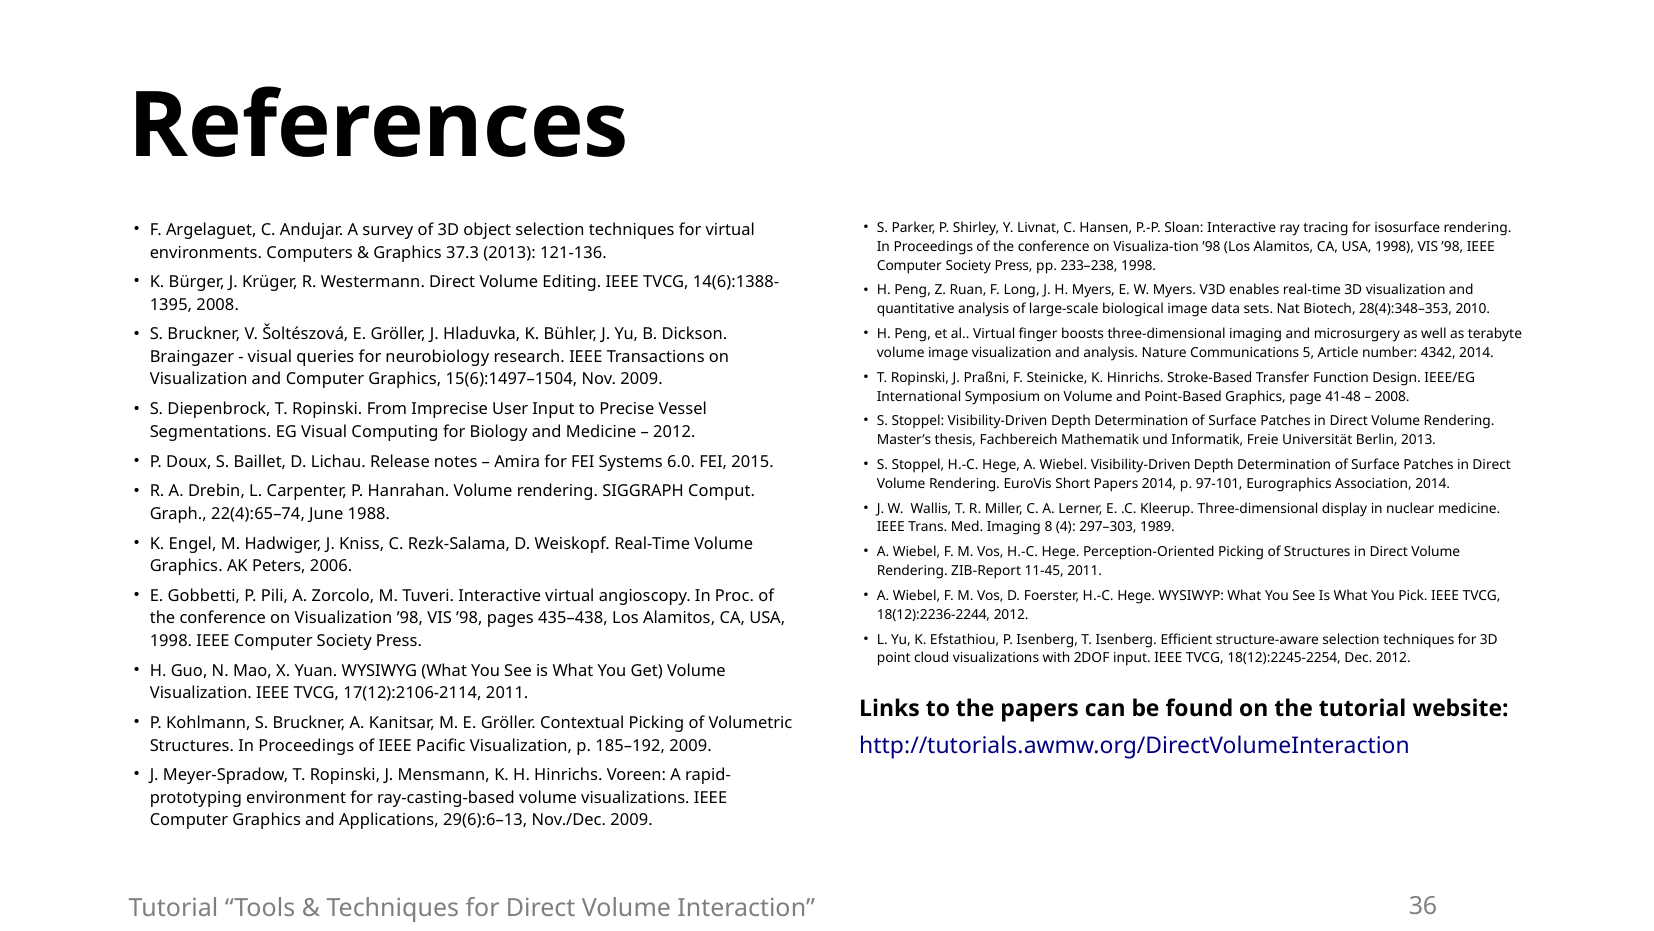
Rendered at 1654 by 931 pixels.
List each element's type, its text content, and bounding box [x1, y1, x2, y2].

list S. Parker, P. Shirley, Y. Livnat, C. Hansen, P.-P. Sloan: Interactive ray tracing for isosurface rendering. In Proceedings of the conference on Visualiza-tion ’98 (Los Alamitos, CA, USA, 1998), VIS ’98, IEEE Computer Society Press, pp. 233–238, 1998. H. Peng, Z. Ruan, F. Long, J. H. Myers, E. W. Myers. V3D enables real-time 3D visualization and quantitative analysis of large-scale biological image data sets. Nat Biotech, 28(4):348–353, 2010. H. Peng, et al.. Virtual finger boosts three-dimensional imaging and microsurgery as well as terabyte volume image visualization and analysis. Nature Communications 5, Article number: 4342, 2014. T. Ropinski, J. Praßni, F. Steinicke, K. Hinrichs. Stroke-Based Transfer Function Design. IEEE/EG International Symposium on Volume and Point-Based Graphics, page 41-48 – 2008. S. Stoppel: Visibility-Driven Depth Determination of Surface Patches in Direct Volume Rendering. Master’s thesis, Fachbereich Mathematik und Informatik, Freie Universität Berlin, 2013. S. Stoppel, H.-C. Hege, A. Wiebel. Visibility-Driven Depth Determination of Surface Patches in Direct Volume Rendering. EuroVis Short Papers 2014, p. 97-101, Eurographics Association, 2014. J. W. Wallis, T. R. Miller, C. A. Lerner, E. .C. Kleerup. Three-dimensional display in nuclear medicine. IEEE Trans. Med. Imaging 8 (4): 297–303, 1989. A. Wiebel, F. M. Vos, H.-C. Hege. Perception-Oriented Picking of Structures in Direct Volume Rendering. ZIB-Report 11-45, 2011. A. Wiebel, F. M. Vos, D. Foerster, H.-C. Hege. WYSIWYP: What You See Is What You Pick. IEEE TVCG, 18(12):2236-2244, 2012. L. Yu, K. Efstathiou, P. Isenberg, T. Isenberg. Efficient structure-aware selection techniques for 3D point cloud visualizations with 2DOF input. IEEE TVCG, 18(12):2245-2254, Dec. 2012. Links to the papers can be found on the tutorial website: http://tutorials.awmw.org/DirectVolumeInteraction [844, 210, 1541, 863]
list F. Argelaguet, C. Andujar. A survey of 3D object selection techniques for virtual environments. Computers & Graphics 37.3 (2013): 121-136. K. Bürger, J. Krüger, R. Westermann. Direct Volume Editing. IEEE TVCG, 14(6):1388-1395, 2008. S. Bruckner, V. Šoltészová, E. Gröller, J. Hladuvka, K. Bühler, J. Yu, B. Dickson. Braingazer - visual queries for neurobiology research. IEEE Transactions on Visualization and Computer Graphics, 15(6):1497–1504, Nov. 2009. S. Diepenbrock, T. Ropinski. From Imprecise User Input to Precise Vessel Segmentations. EG Visual Computing for Biology and Medicine – 2012. P. Doux, S. Baillet, D. Lichau. Release notes – Amira for FEI Systems 6.0. FEI, 2015. R. A. Drebin, L. Carpenter, P. Hanrahan. Volume rendering. SIGGRAPH Comput. Graph., 22(4):65–74, June 1988. K. Engel, M. Hadwiger, J. Kniss, C. Rezk-Salama, D. Weiskopf. Real-Time Volume Graphics. AK Peters, 2006. E. Gobbetti, P. Pili, A. Zorcolo, M. Tuveri. Interactive virtual angioscopy. In Proc. of the conference on Visualization ’98, VIS ’98, pages 435–438, Los Alamitos, CA, USA, 1998. IEEE Computer Society Press. H. Guo, N. Mao, X. Yuan. WYSIWYG (What You See is What You Get) Volume Visualization. IEEE TVCG, 17(12):2106-2114, 2011. P. Kohlmann, S. Bruckner, A. Kanitsar, M. E. Gröller. Contextual Picking of Volumetric Structures. In Proceedings of IEEE Pacific Visualization, p. 185–192, 2009. J. Meyer-Spradow, T. Ropinski, J. Mensmann, K. H. Hinrichs. Voreen: A rapid-prototyping environment for ray-casting-based volume visualizations. IEEE Computer Graphics and Applications, 29(6):6–13, Nov./Dec. 2009. [113, 210, 810, 863]
title References [113, 50, 1540, 193]
